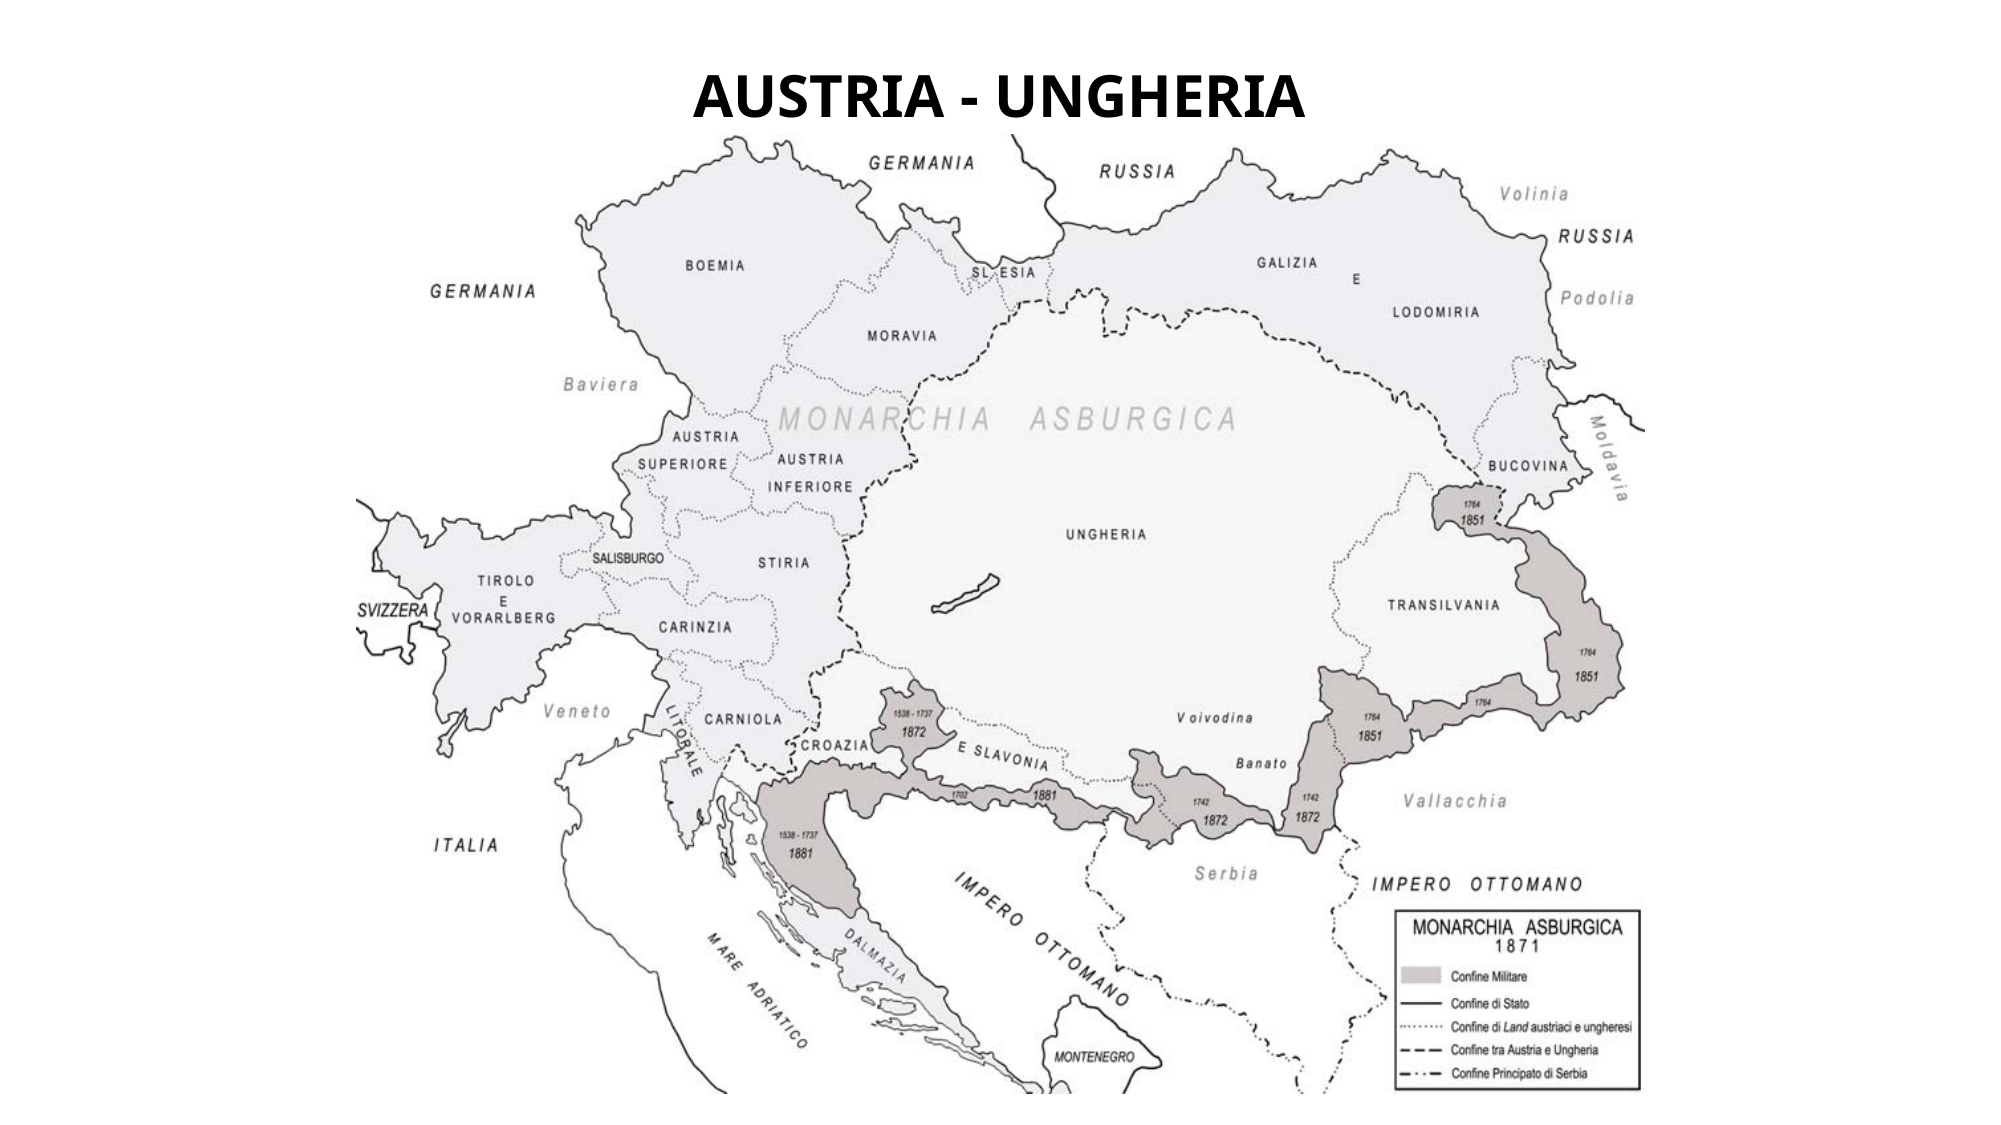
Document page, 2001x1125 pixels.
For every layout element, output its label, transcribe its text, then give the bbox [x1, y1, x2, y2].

picture [356, 134, 1645, 1094]
title AUSTRIA - UNGHERIA [137, 59, 1863, 90]
